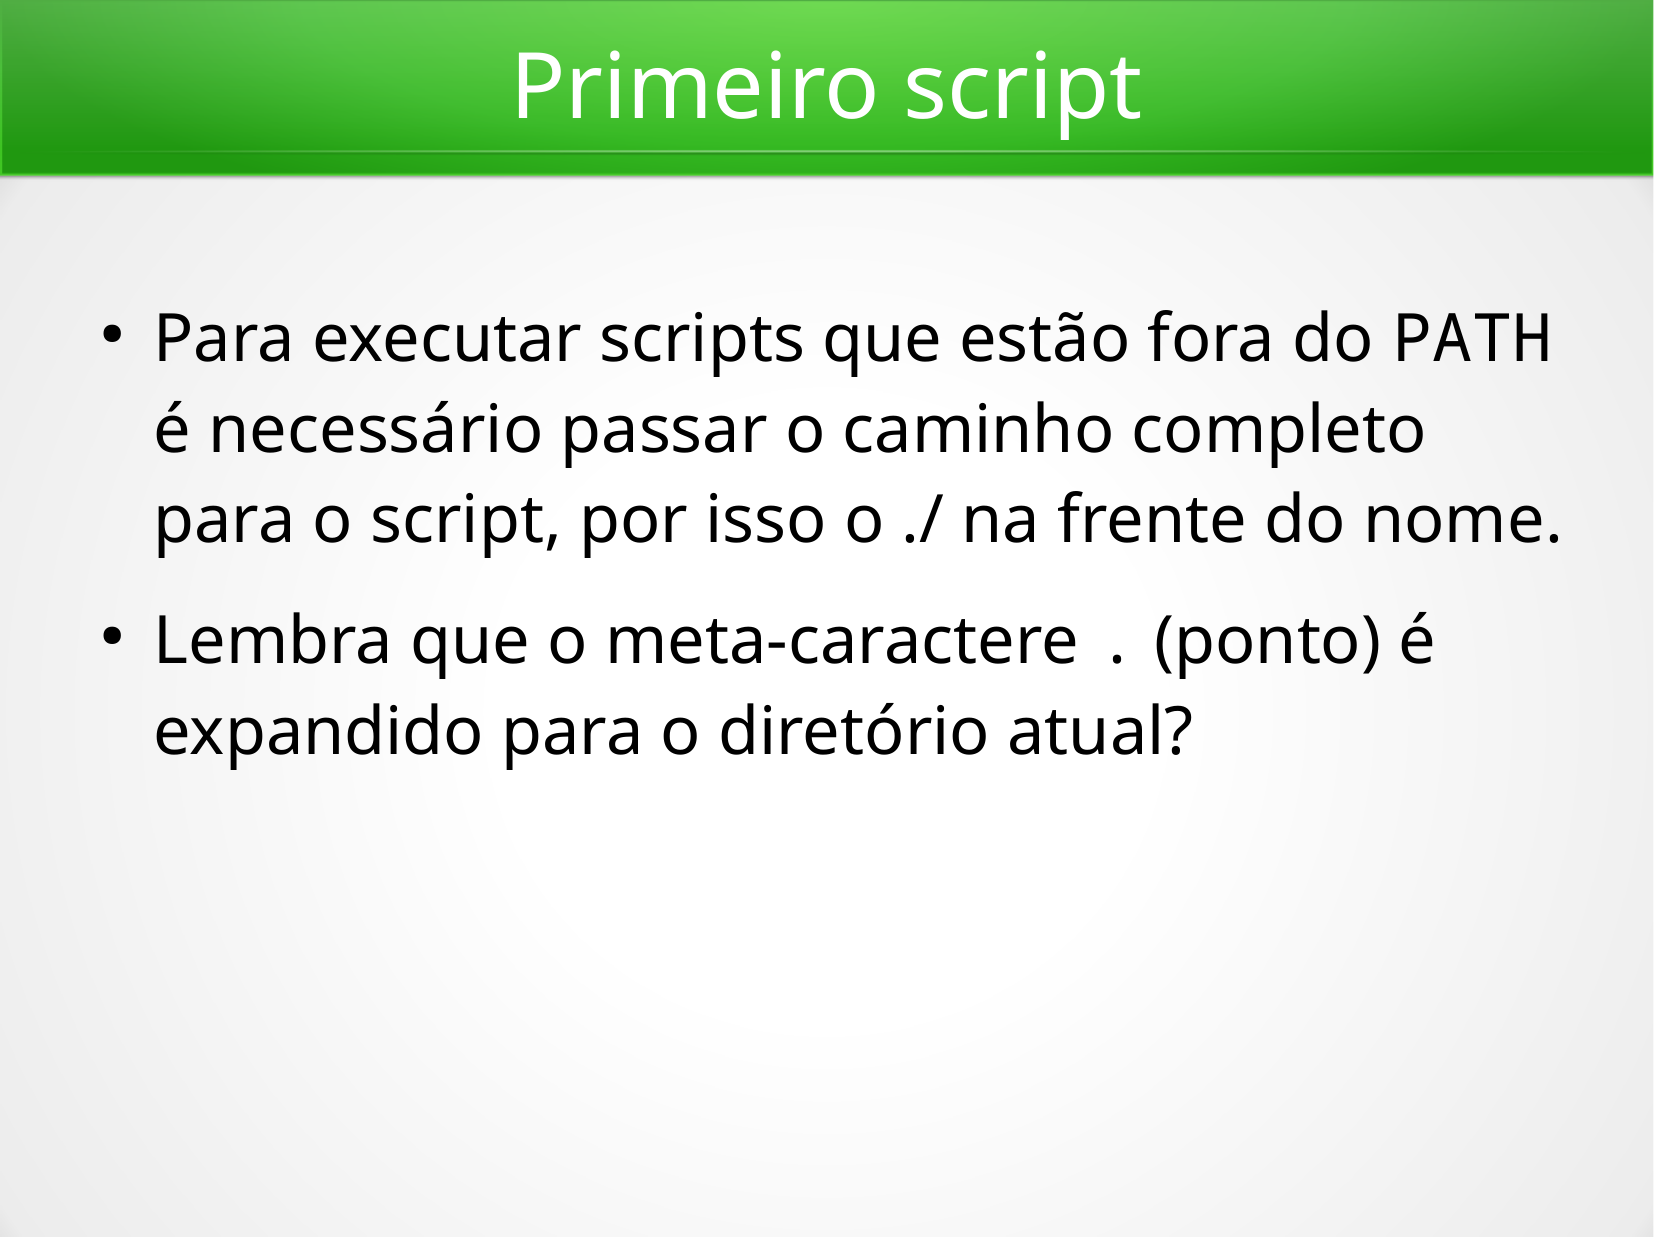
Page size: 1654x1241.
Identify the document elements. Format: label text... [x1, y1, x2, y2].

picture [0, 0, 1654, 1237]
title Primeiro script [82, 11, 1571, 154]
list Para executar scripts que estão fora do PATH é necessário passar o caminho completo para o script, por isso o ./ na frente do nome. Lembra que o meta-caractere . (ponto) é expandido para o diretório atual? [82, 290, 1571, 1010]
